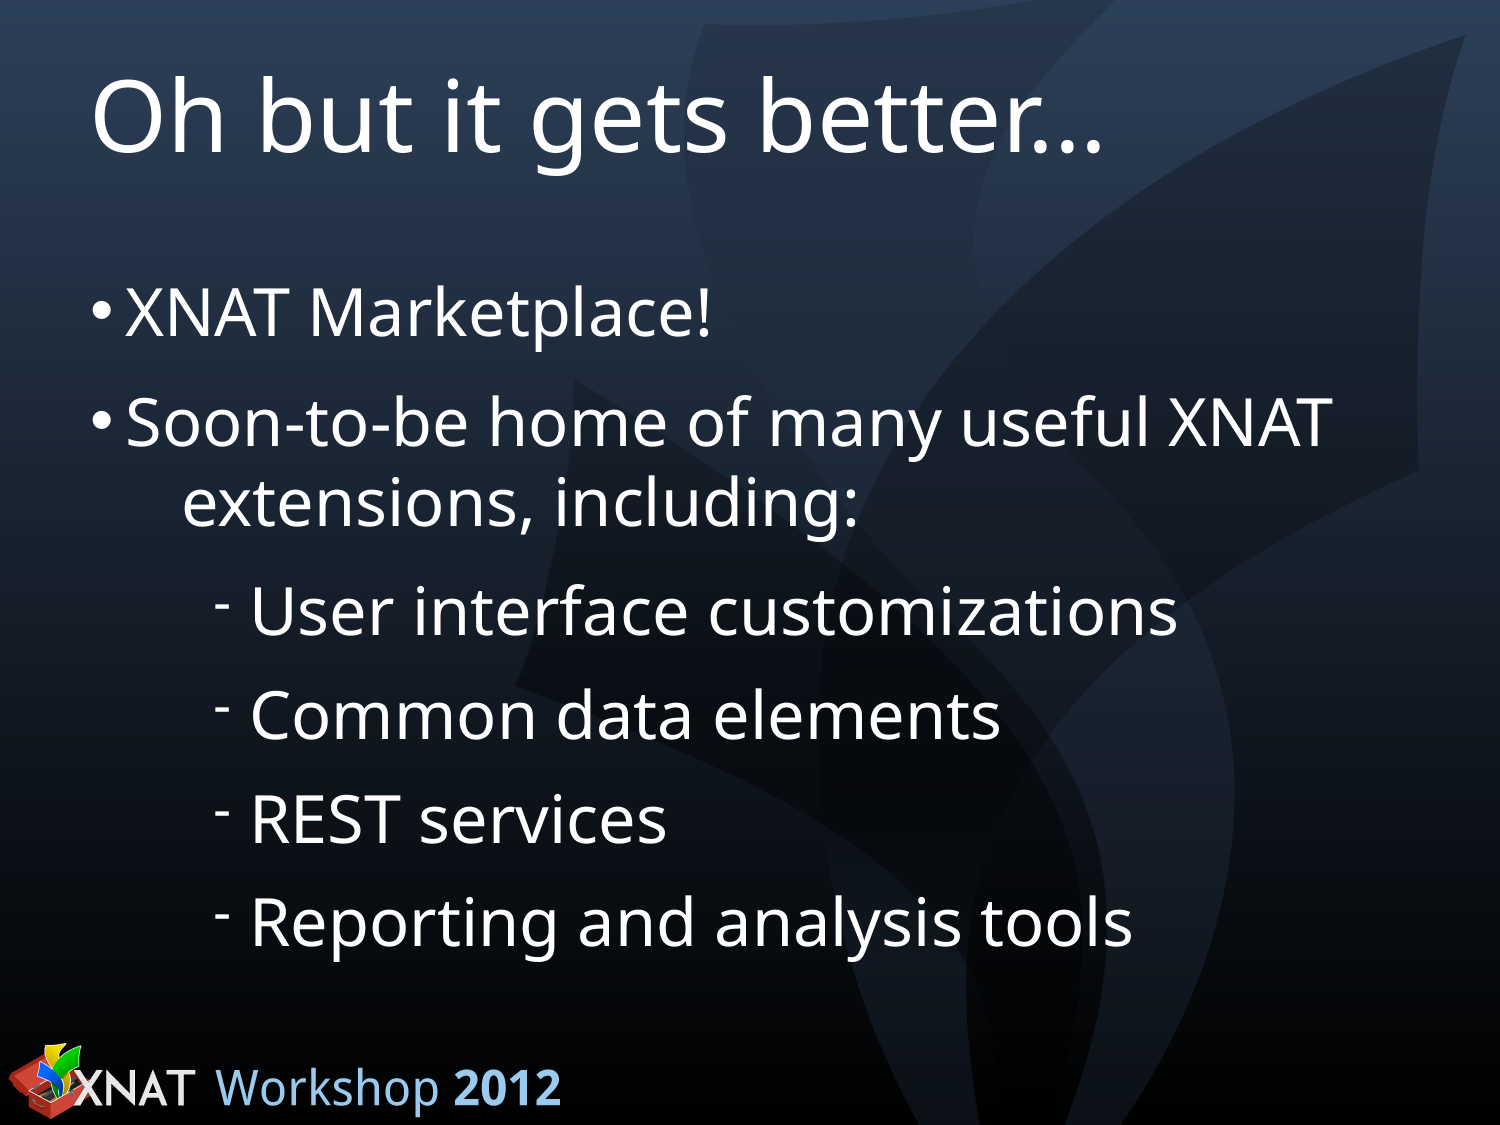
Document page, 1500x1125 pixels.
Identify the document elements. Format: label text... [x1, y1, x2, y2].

picture [0, 0, 1500, 1125]
text_box XNAT Marketplace! Soon-to-be home of many useful XNAT extensions, including: User interface customizations Common data elements REST services Reporting and analysis tools [74, 262, 1425, 1005]
title Oh but it gets better... [75, 45, 1425, 188]
